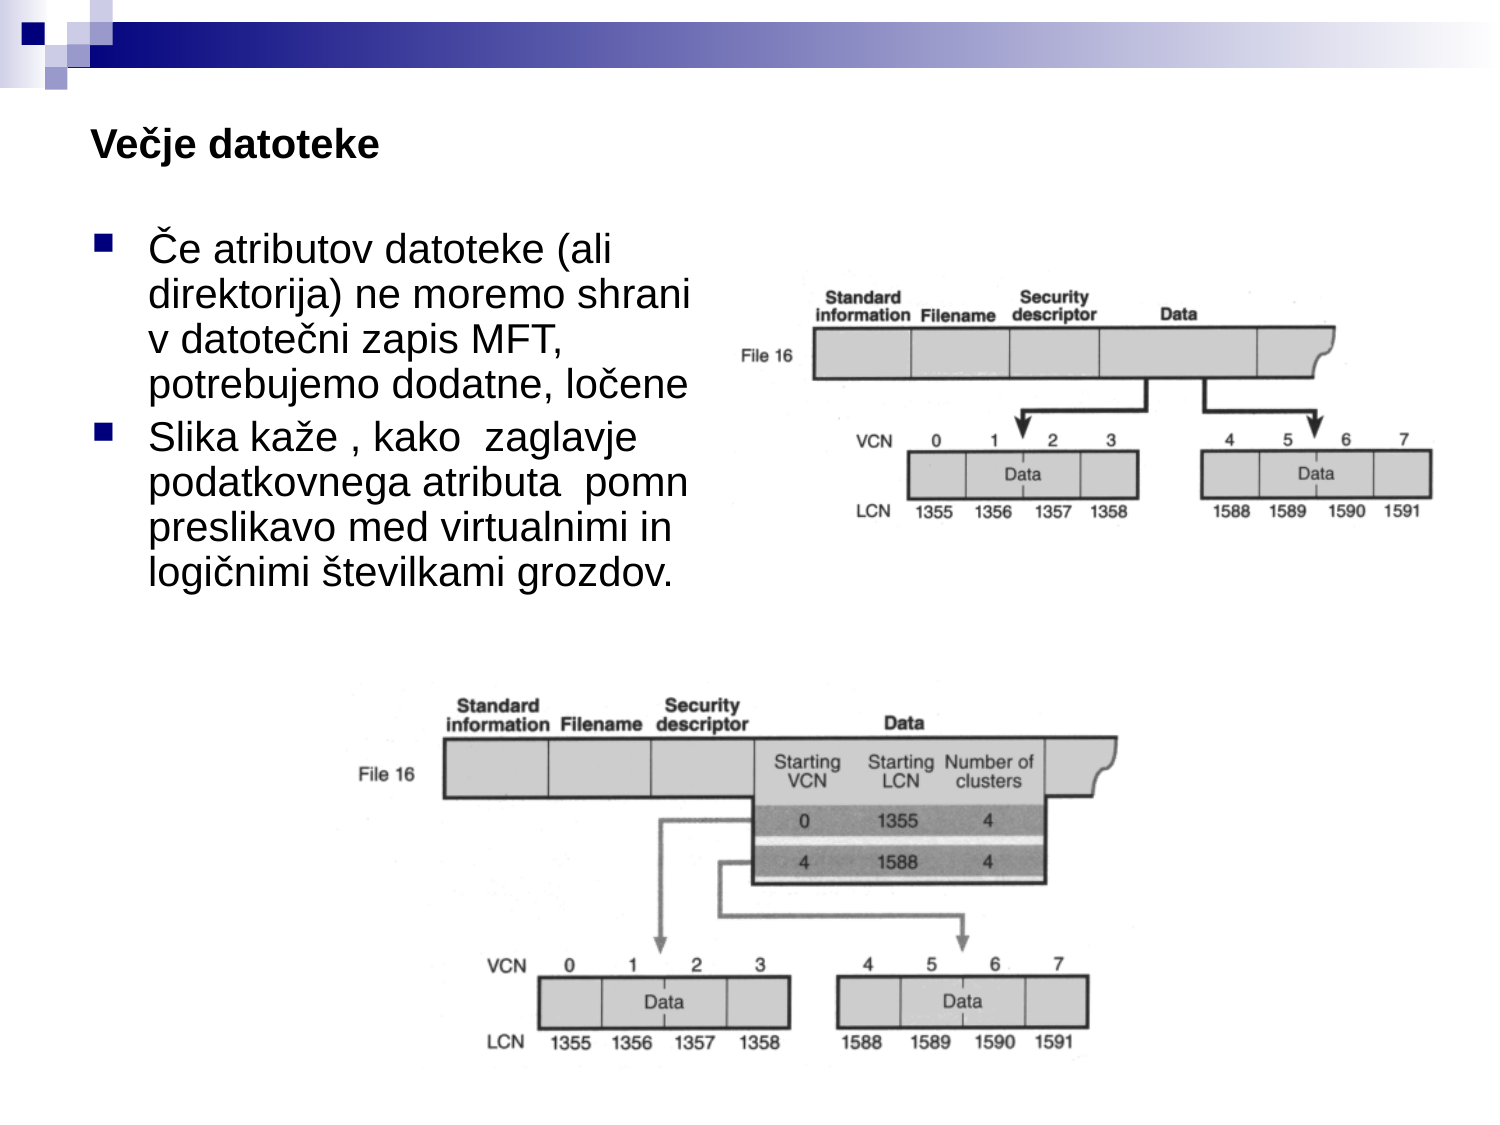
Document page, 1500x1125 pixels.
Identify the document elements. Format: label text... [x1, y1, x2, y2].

picture [690, 255, 1459, 548]
list Če atributov datoteke (ali direktorija) ne moremo shraniti v datotečni zapis MFT, potrebujemo dodatne, ločene Slika kaže , kako zaglavje podatkovnega atributa pomni preslikavo med virtualnimi in logičnimi številkami grozdov. [76, 220, 740, 858]
title Večje datoteke [75, 75, 1425, 208]
picture [324, 668, 1164, 1097]
